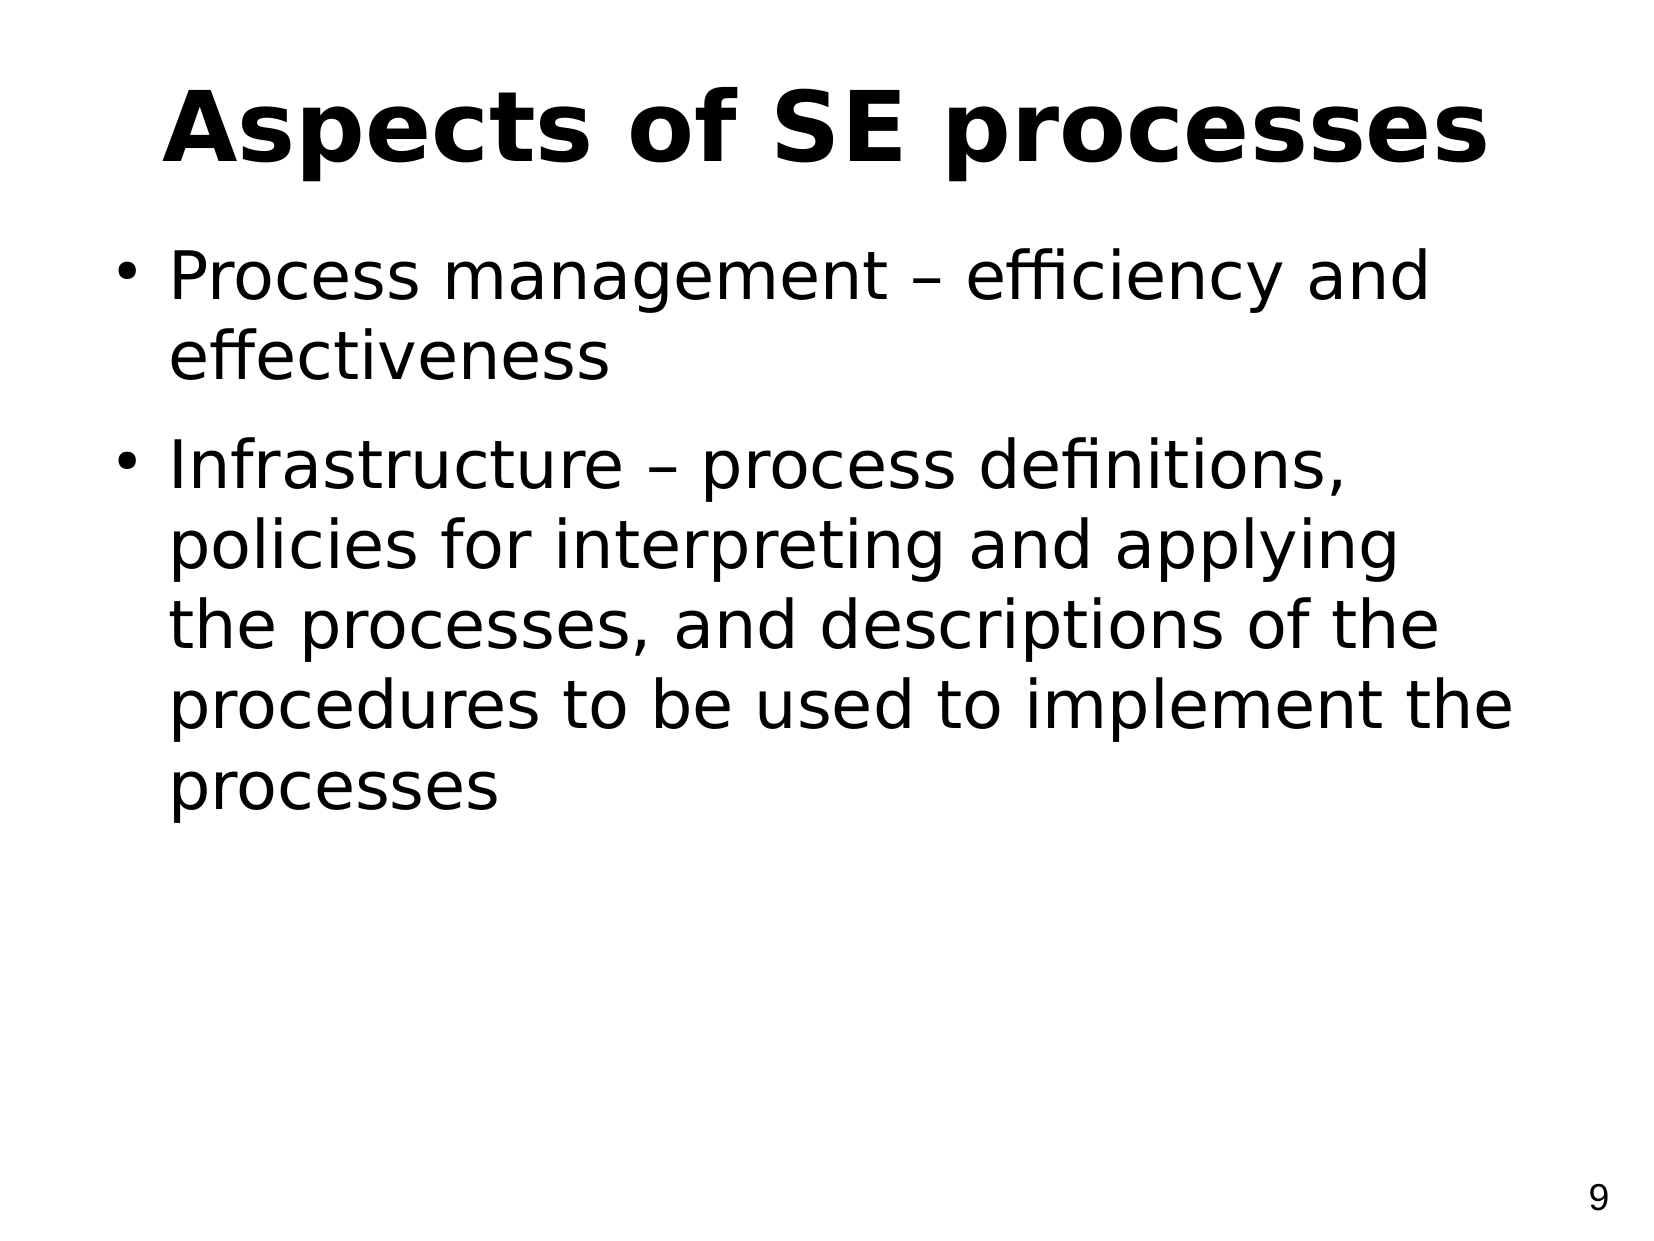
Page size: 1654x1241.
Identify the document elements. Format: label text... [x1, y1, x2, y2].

title Aspects of SE processes [82, 49, 1571, 195]
list Process management – efficiency and effectiveness Infrastructure – process definitions, policies for interpreting and applying the processes, and descriptions of the procedures to be used to implement the processes [82, 224, 1538, 1186]
